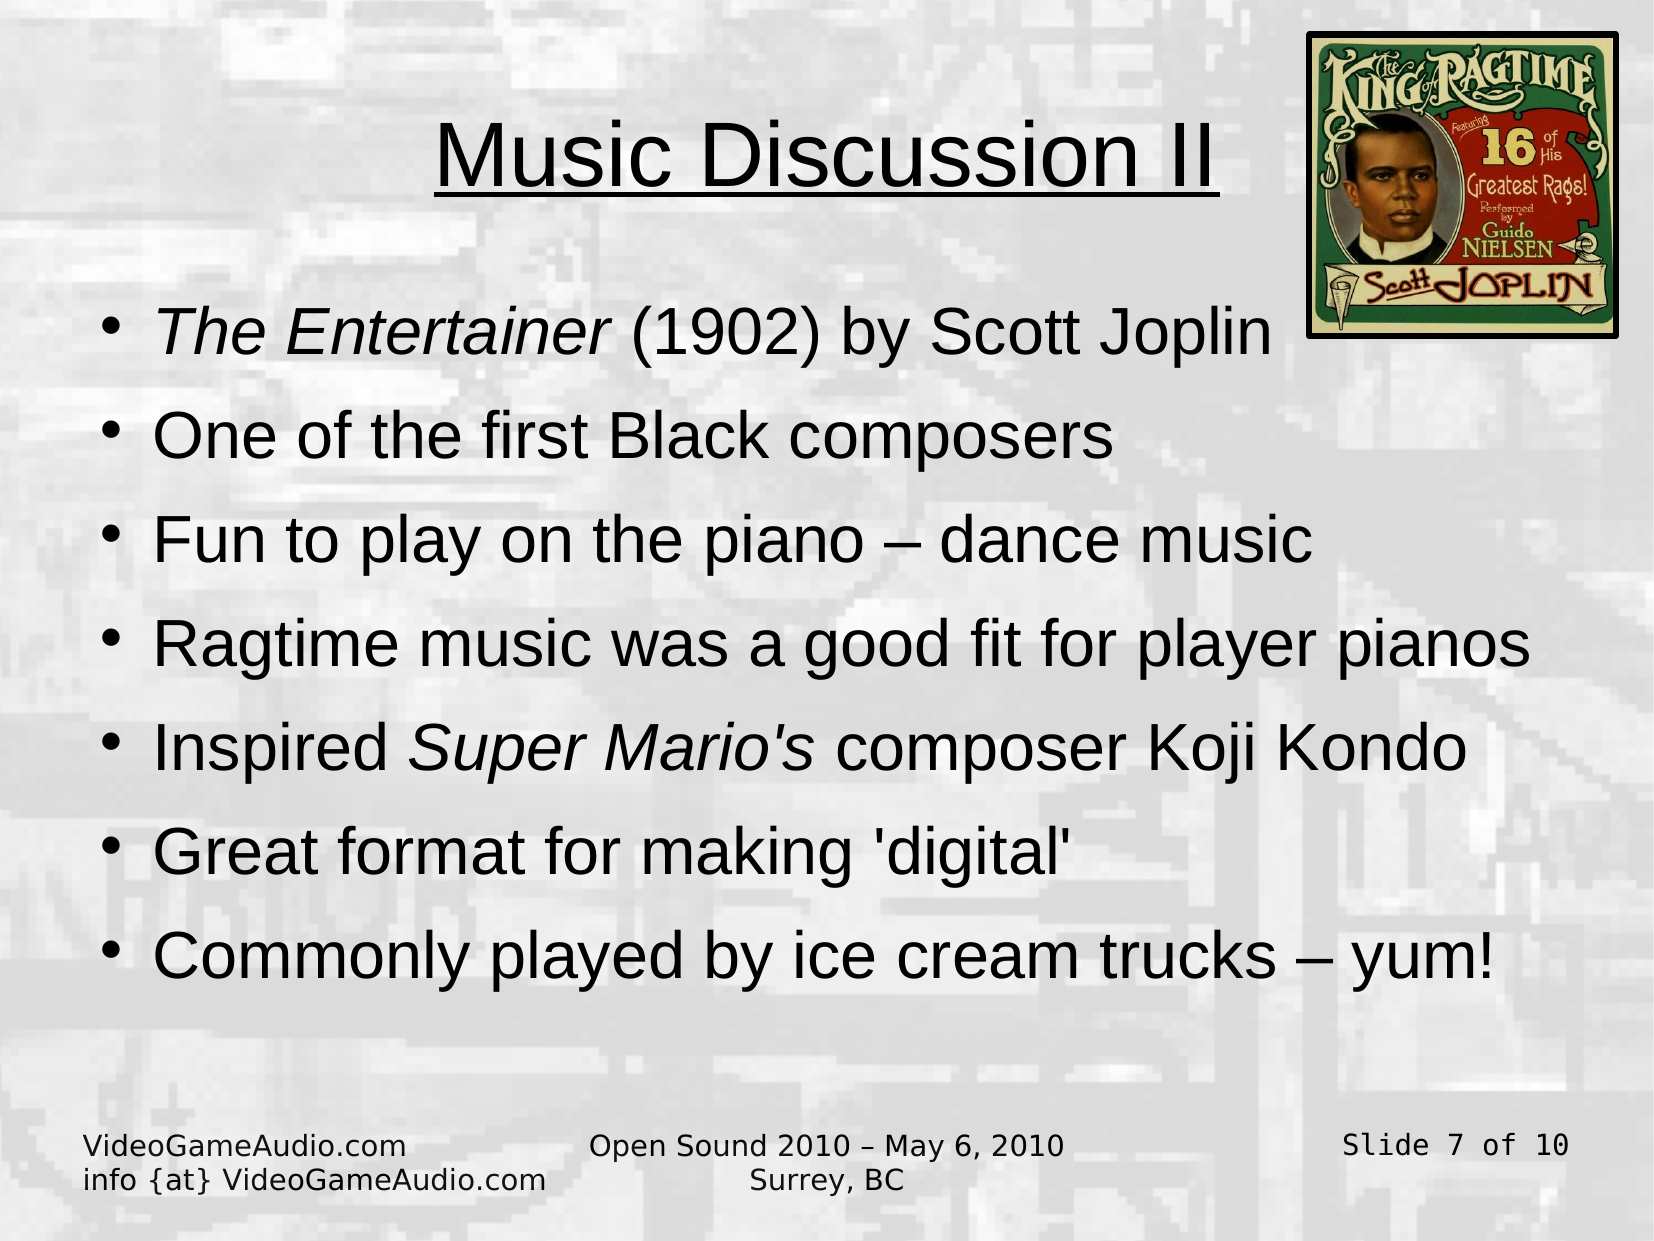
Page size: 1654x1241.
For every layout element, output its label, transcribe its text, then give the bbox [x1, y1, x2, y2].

text_box Music Discussion II [82, 49, 1306, 257]
text_box The Entertainer (1902) by Scott Joplin One of the first Black composers Fun to play on the piano – dance music Ragtime music was a good fit for player pianos Inspired Super Mario's composer Koji Kondo Great format for making 'digital' Commonly played by ice cream trucks – yum! [82, 290, 1571, 1109]
picture [0, 0, 1654, 1241]
